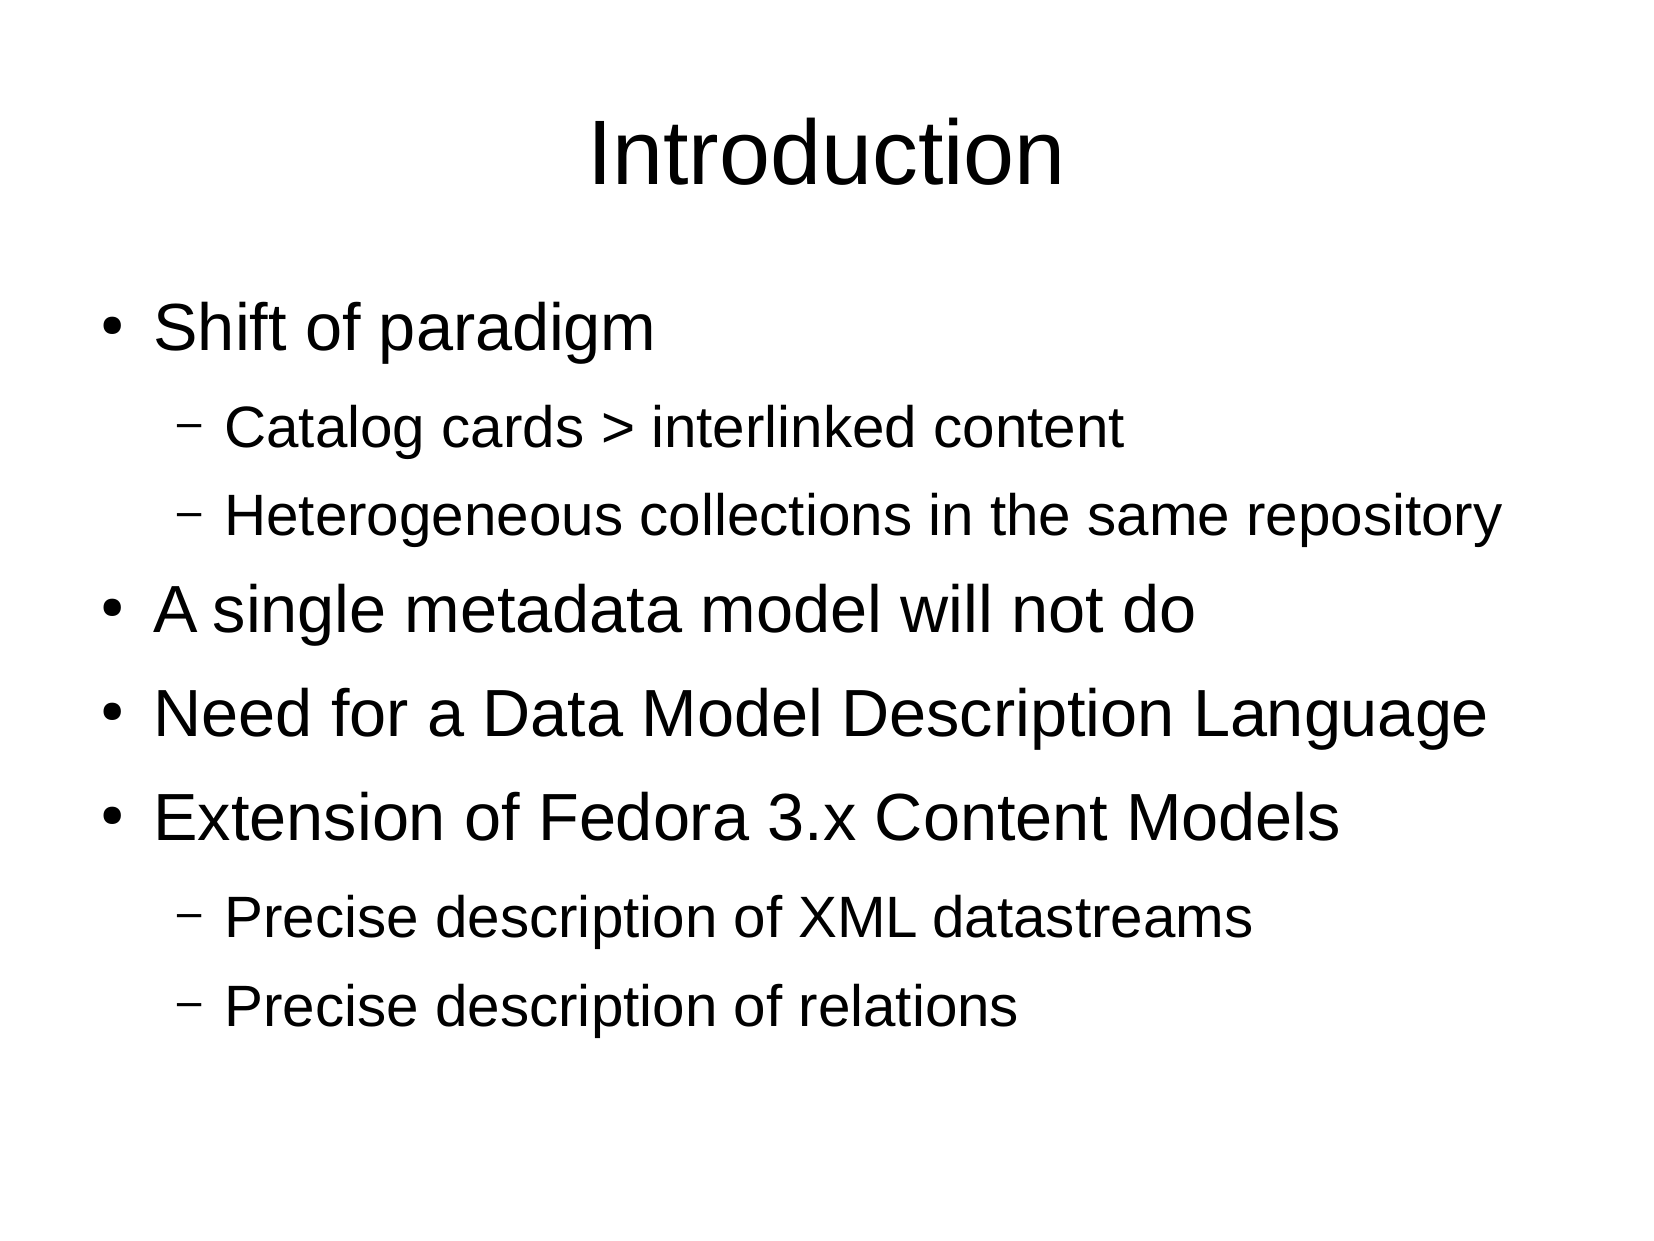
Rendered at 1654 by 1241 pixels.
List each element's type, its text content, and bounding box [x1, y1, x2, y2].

title Introduction [82, 56, 1571, 250]
list Shift of paradigm Catalog cards ­> interlinked content Heterogeneous collections in the same repository A single metadata model will not do Need for a Data Model Description Language Extension of Fedora 3.x Content Models Precise description of XML datastreams Precise description of relations [82, 290, 1571, 1094]
